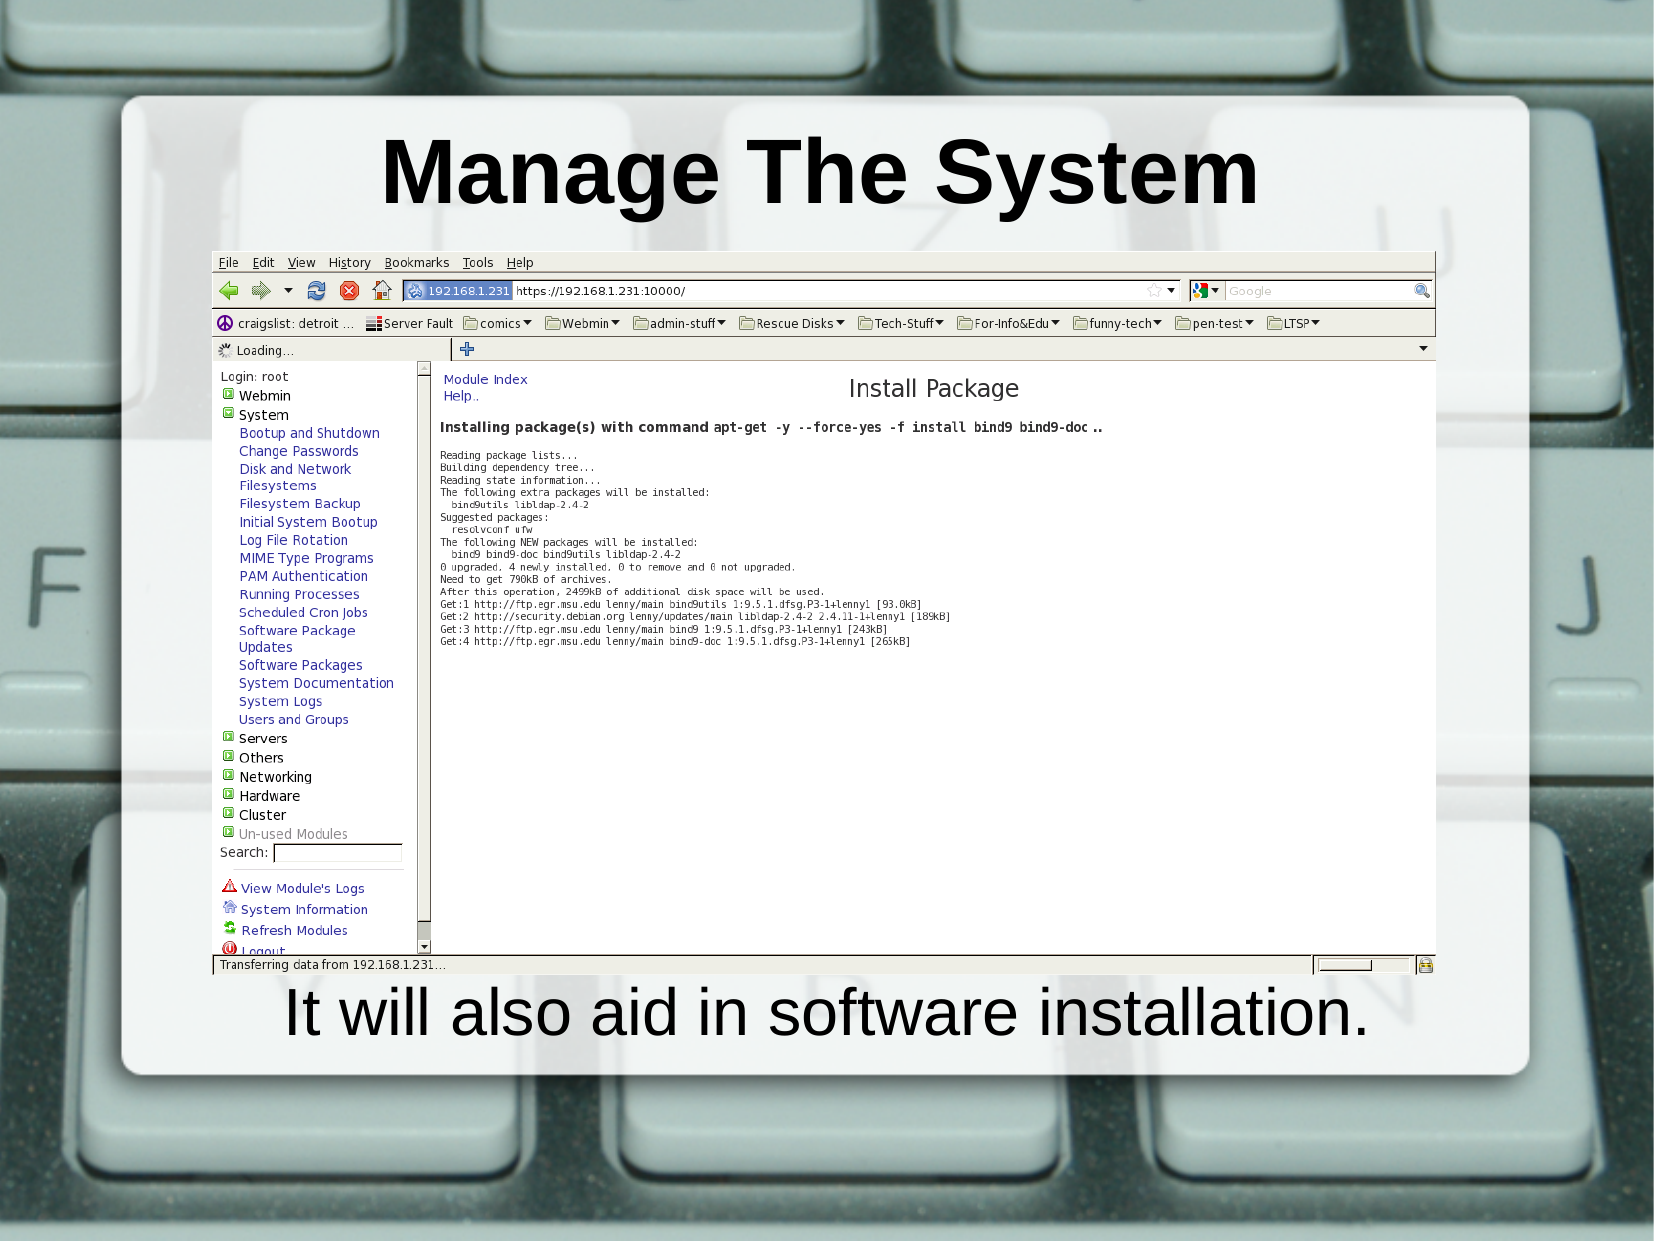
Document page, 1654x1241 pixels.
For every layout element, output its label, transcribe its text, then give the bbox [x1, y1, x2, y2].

list It will also aid in software installation. [150, 975, 1507, 1059]
title Manage The System [135, 112, 1506, 231]
picture [0, 0, 1654, 1241]
